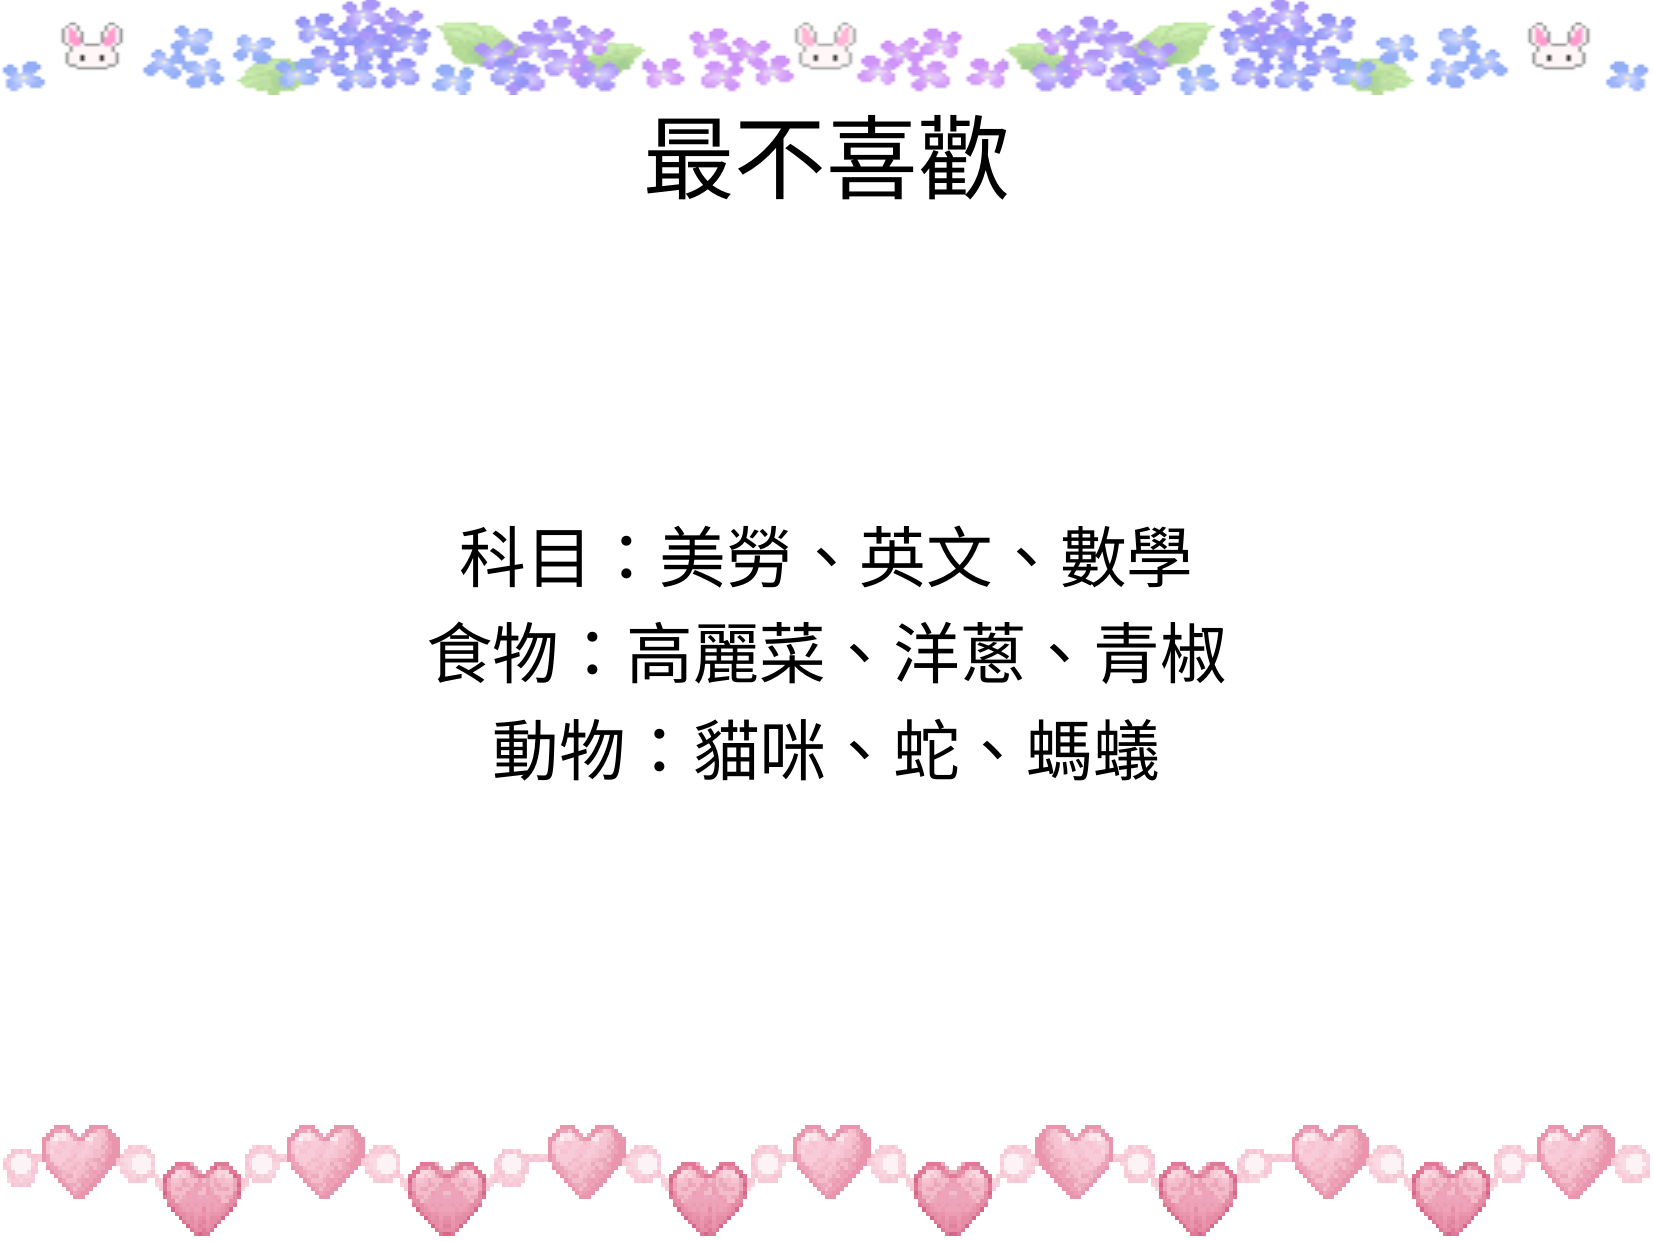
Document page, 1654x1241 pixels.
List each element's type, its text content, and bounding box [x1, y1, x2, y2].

picture [0, 0, 1654, 95]
title 最不喜歡 [82, 95, 1571, 257]
picture [0, 1121, 1654, 1241]
subtitle 科目：美勞、英文、數學 食物：高麗菜、洋蔥、青椒 動物：貓咪、蛇、螞蟻 [82, 290, 1571, 1010]
